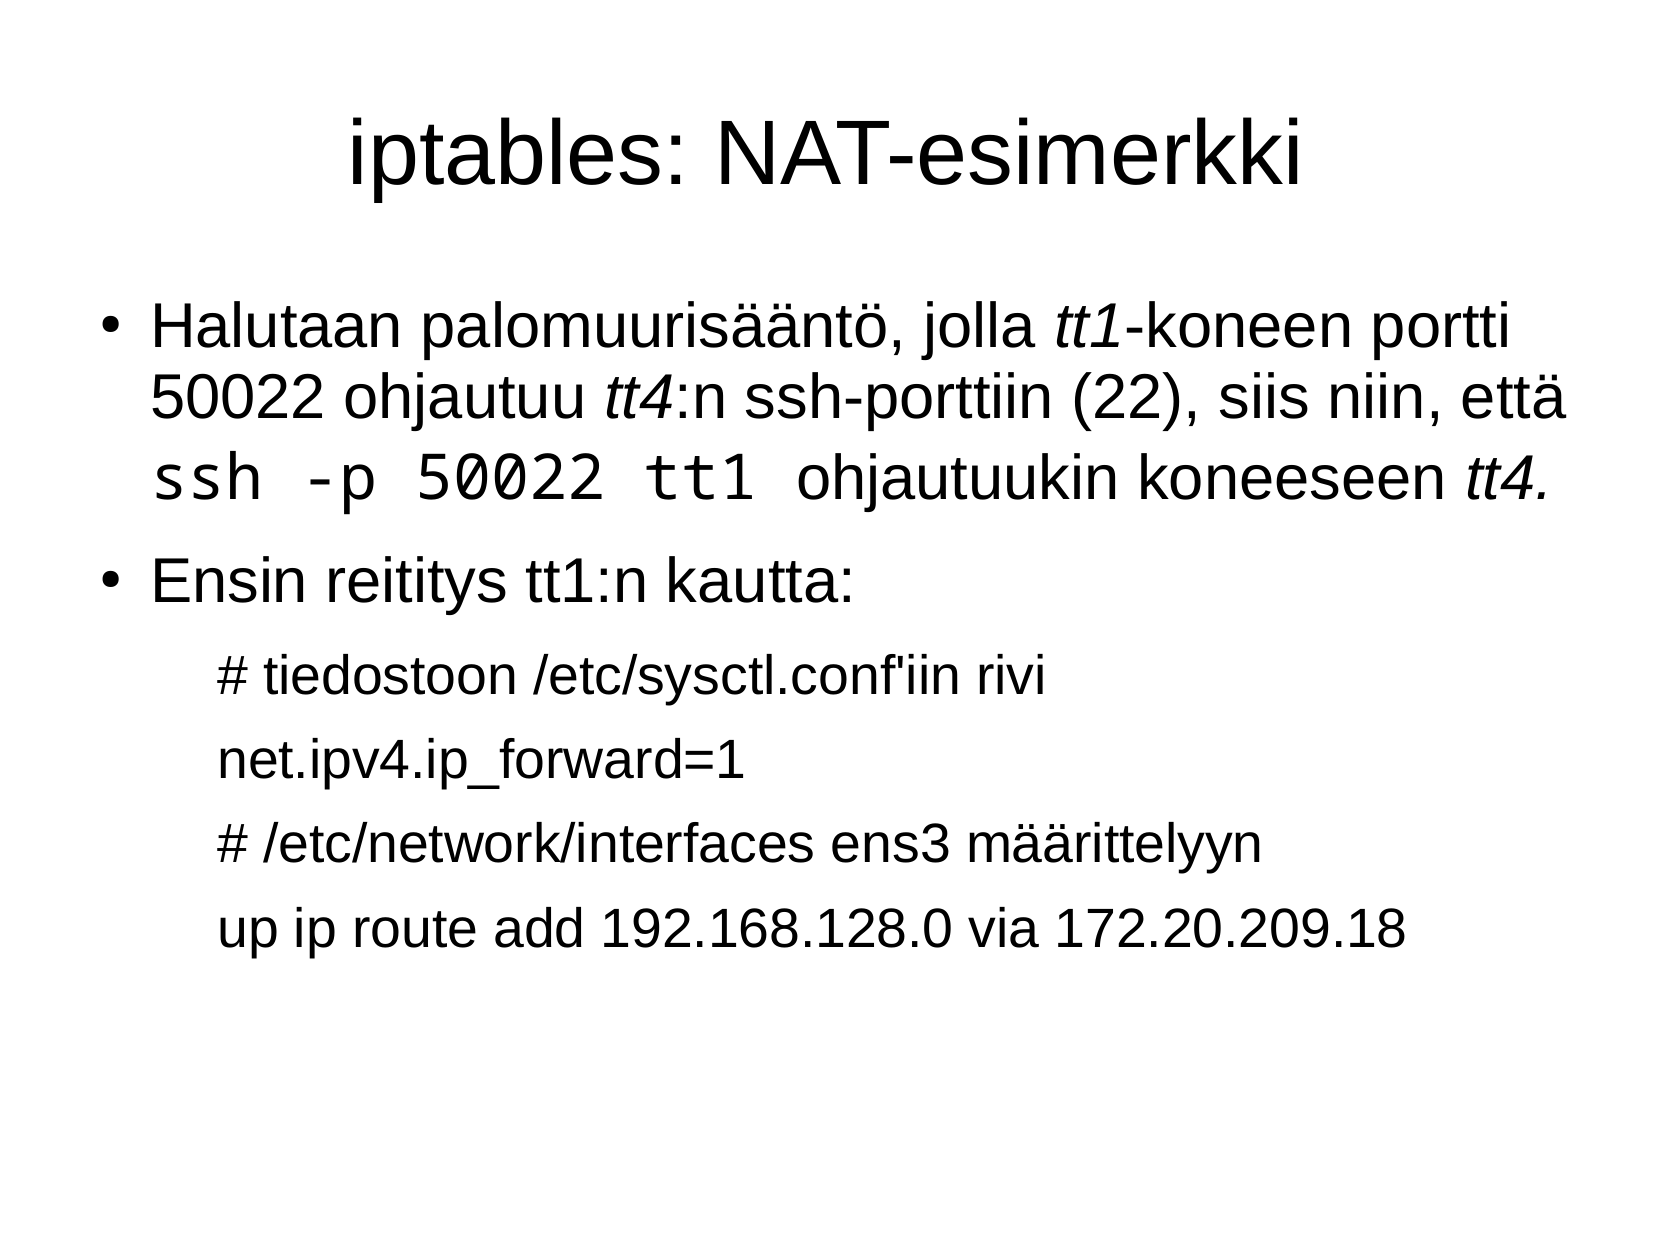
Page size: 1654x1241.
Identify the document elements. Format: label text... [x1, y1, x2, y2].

list Halutaan palomuurisääntö, jolla tt1-koneen portti 50022 ohjautuu tt4:n ssh-porttiin (22), siis niin, että ssh -p 50022 tt1 ohjautuukin koneeseen tt4. Ensin reititys tt1:n kautta: # tiedostoon /etc/sysctl.conf'iin rivi net.ipv4.ip_forward=1 # /etc/network/interfaces ens3 määrittelyyn up ip route add 192.168.128.0 via 172.20.209.18 [82, 290, 1571, 1010]
title iptables: NAT-esimerkki [82, 49, 1571, 257]
